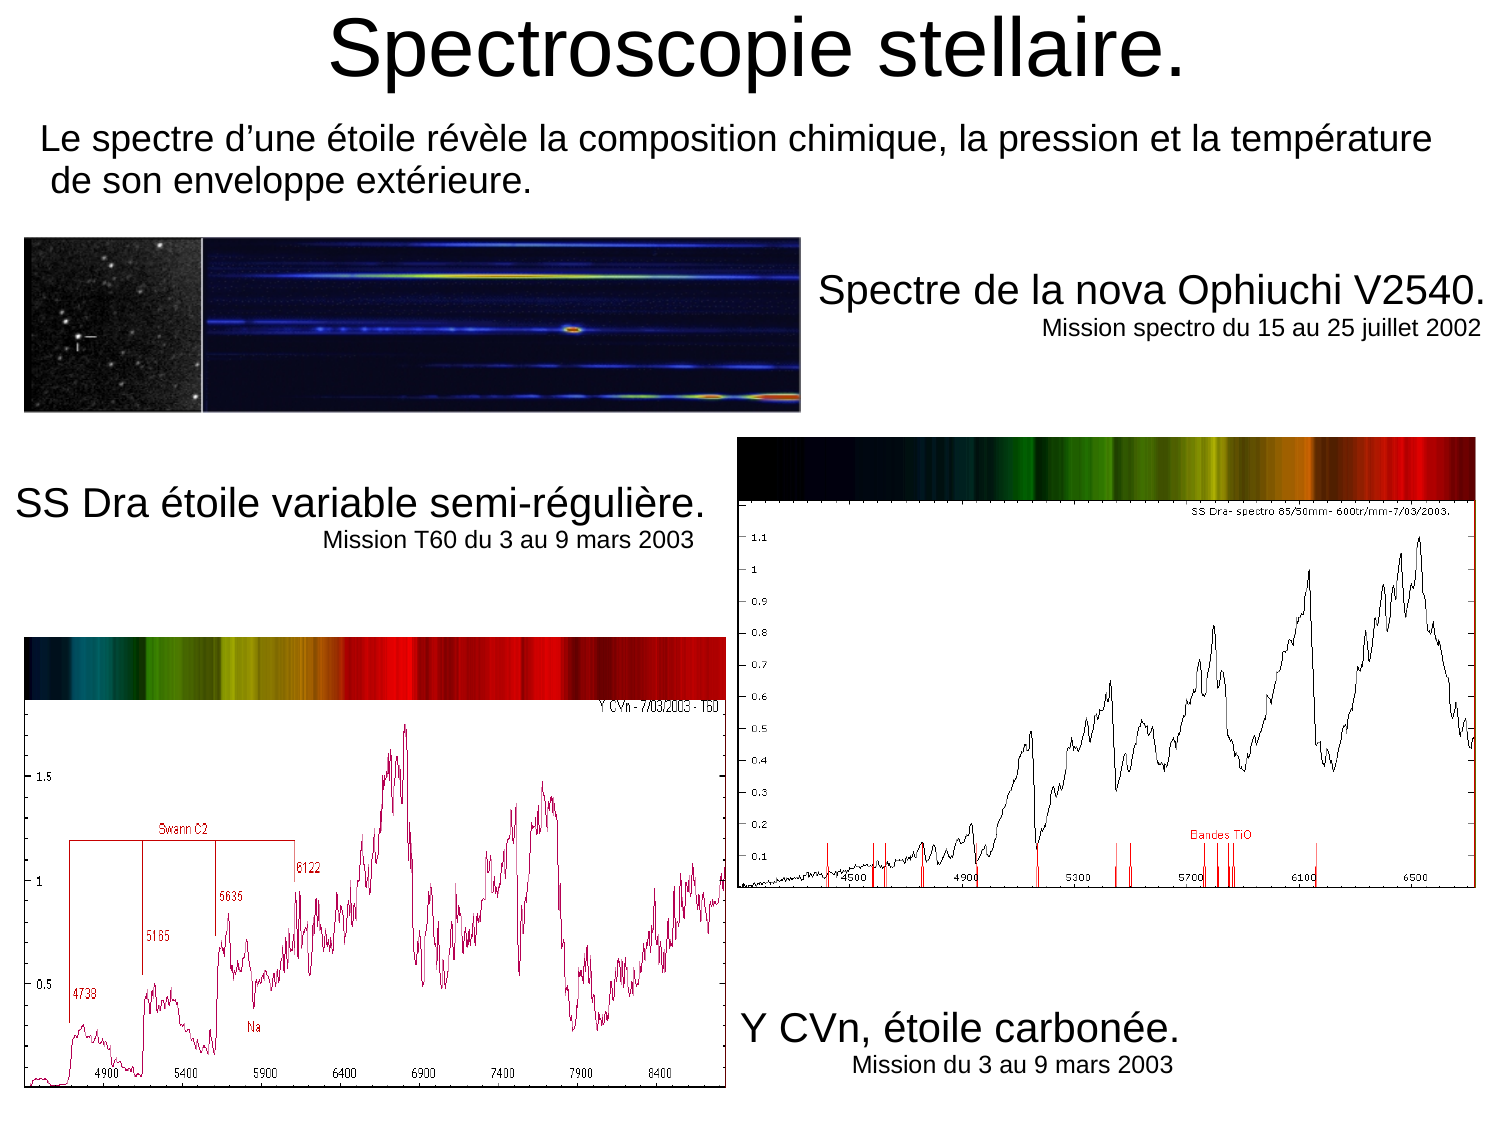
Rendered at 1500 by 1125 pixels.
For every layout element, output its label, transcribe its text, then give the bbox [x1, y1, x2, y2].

text_box SS Dra étoile variable semi-régulière. Mission T60 du 3 au 9 mars 2003 [0, 474, 722, 562]
text_box Le spectre d’une étoile révèle la composition chimique, la pression et la température de son enveloppe extérieure. [24, 112, 1449, 210]
picture [24, 637, 726, 1088]
text_box Spectroscopie stellaire. [312, 0, 1204, 102]
picture [737, 437, 1476, 888]
picture [24, 237, 801, 413]
text_box Y CVn, étoile carbonée. Mission du 3 au 9 mars 2003 [726, 999, 1196, 1087]
text_box Spectre de la nova Ophiuchi V2540. Mission spectro du 15 au 25 juillet 2002 [803, 262, 1500, 350]
